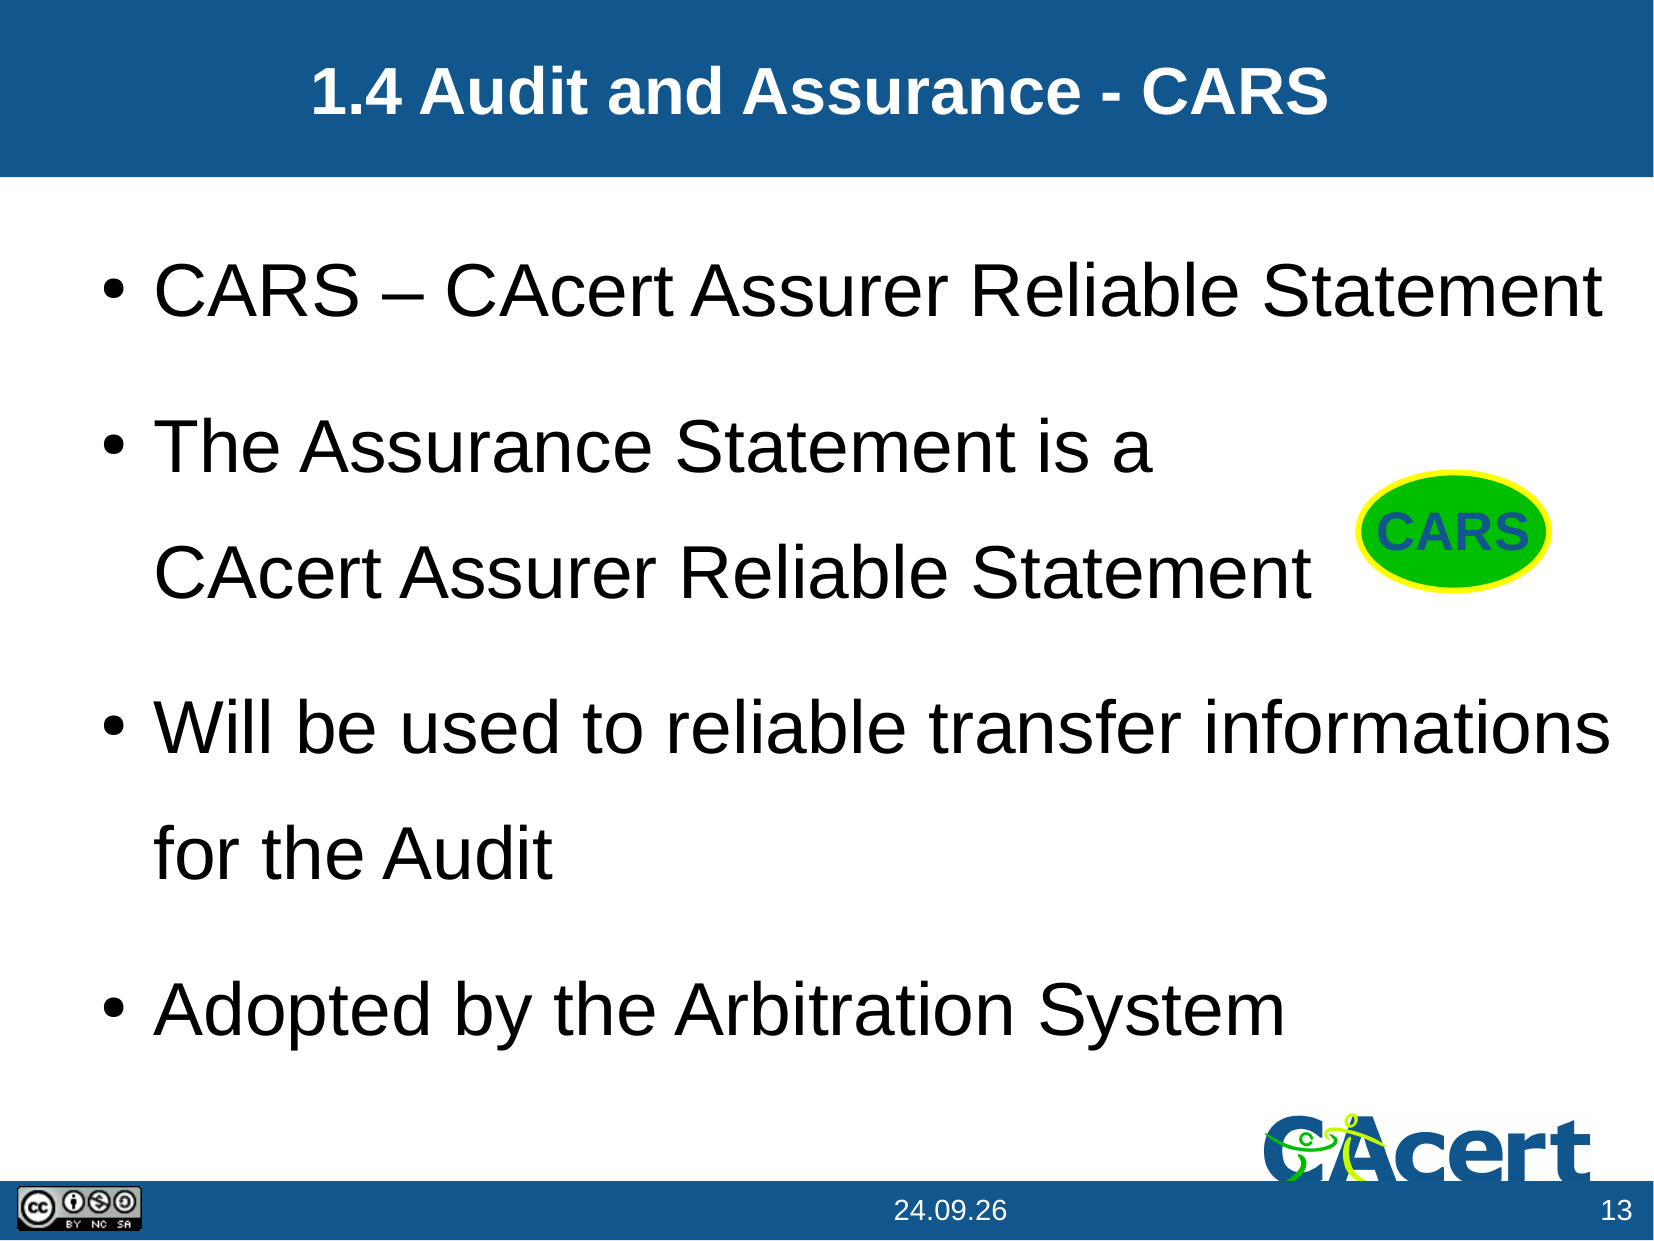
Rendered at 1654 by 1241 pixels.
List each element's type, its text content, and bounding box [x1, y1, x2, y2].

list CARS – CAcert Assurer Reliable Statement The Assurance Statement is a CAcert Assurer Reliable Statement Will be used to reliable transfer informations for the Audit Adopted by the Arbitration System [82, 206, 1625, 1065]
text_box CARS [1358, 472, 1550, 591]
picture [17, 1186, 142, 1231]
picture [1263, 1112, 1591, 1181]
title 1.4 Audit and Assurance - CARS [76, 17, 1565, 166]
